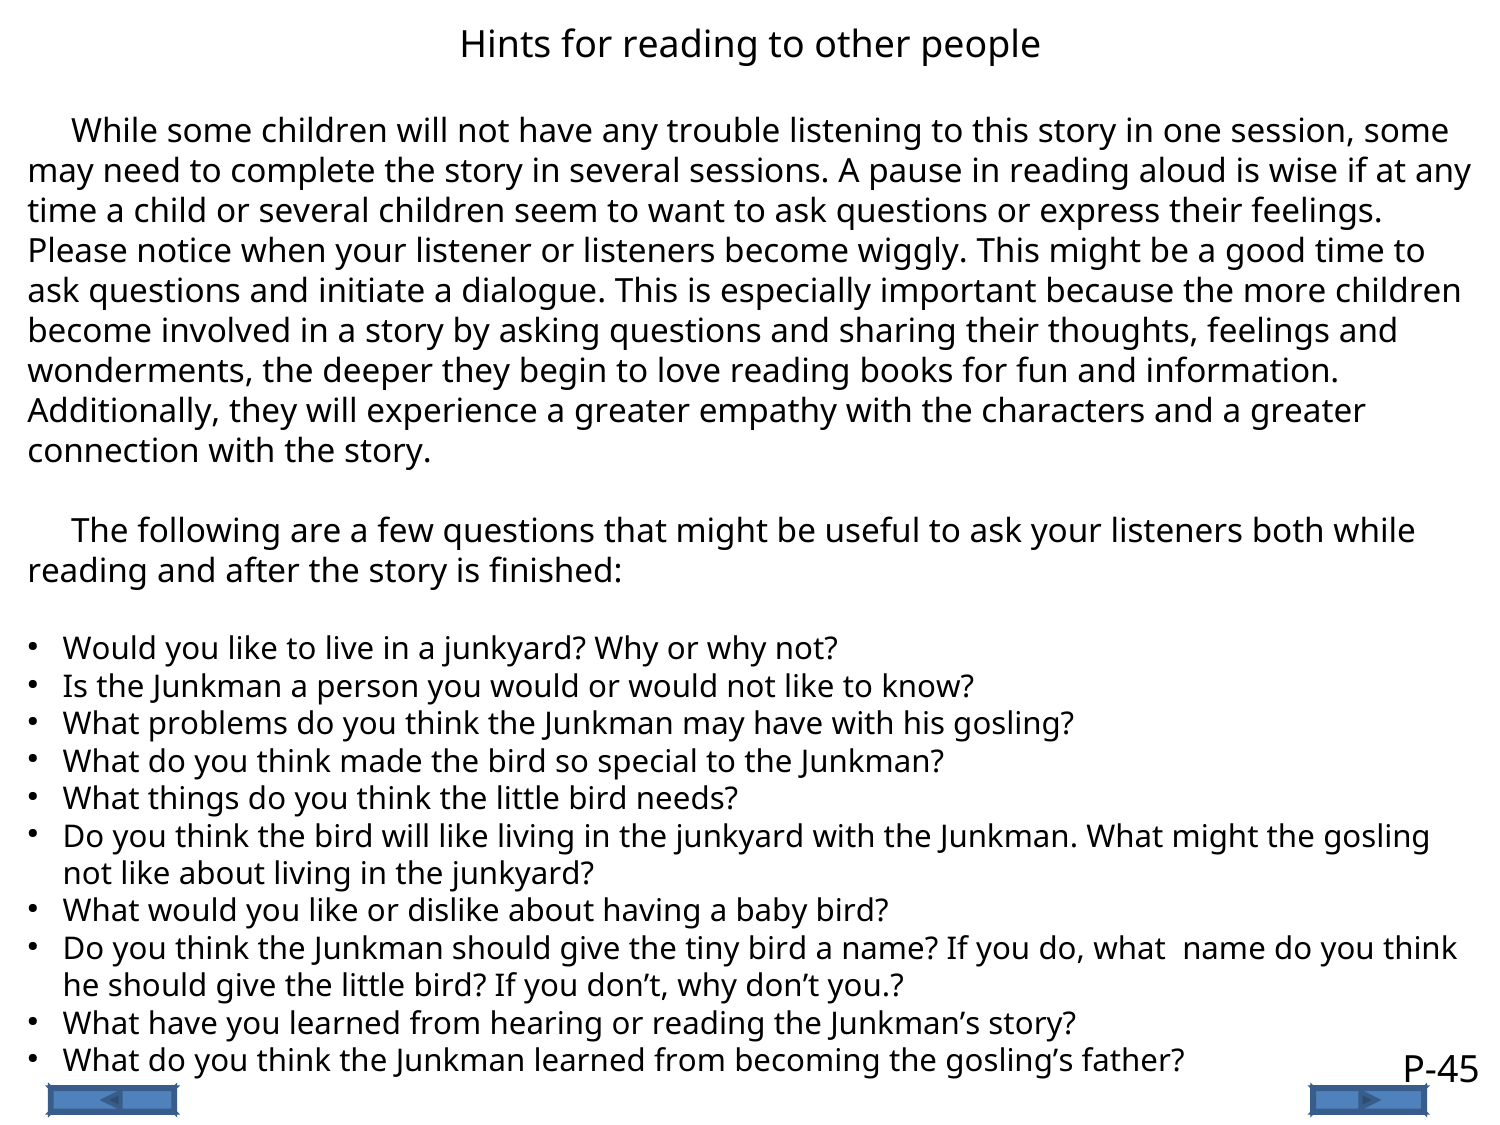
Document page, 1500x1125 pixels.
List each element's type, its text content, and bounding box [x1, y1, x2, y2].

text_box Hints for reading to other people While some children will not have any trouble listening to this story in one session, some may need to complete the story in several sessions. A pause in reading aloud is wise if at any time a child or several children seem to want to ask questions or express their feelings. Please notice when your listener or listeners become wiggly. This might be a good time to ask questions and initiate a dialogue. This is especially important because the more children become involved in a story by asking questions and sharing their thoughts, feelings and wonderments, the deeper they begin to love reading books for fun and information. Additionally, they will experience a greater empathy with the characters and a greater connection with the story. The following are a few questions that might be useful to ask your listeners both while reading and after the story is finished: Would you like to live in a junkyard? Why or why not? Is the Junkman a person you would or would not like to know? What problems do you think the Junkman may have with his gosling? What do you think made the bird so special to the Junkman? What things do you think the little bird needs? Do you think the bird will like living in the junkyard with the Junkman. What might the gosling not like about living in the junkyard? What would you like or dislike about having a baby bird? Do you think the Junkman should give the tiny bird a name? If you do, what name do you think he should give the little bird? If you don’t, why don’t you.? What have you learned from hearing or reading the Junkman’s story? What do you think the Junkman learned from becoming the gosling’s father? [12, 11, 1500, 1086]
text_box P-45 [1387, 1037, 1500, 1098]
text_box [1313, 1087, 1426, 1113]
text_box [51, 1087, 176, 1113]
